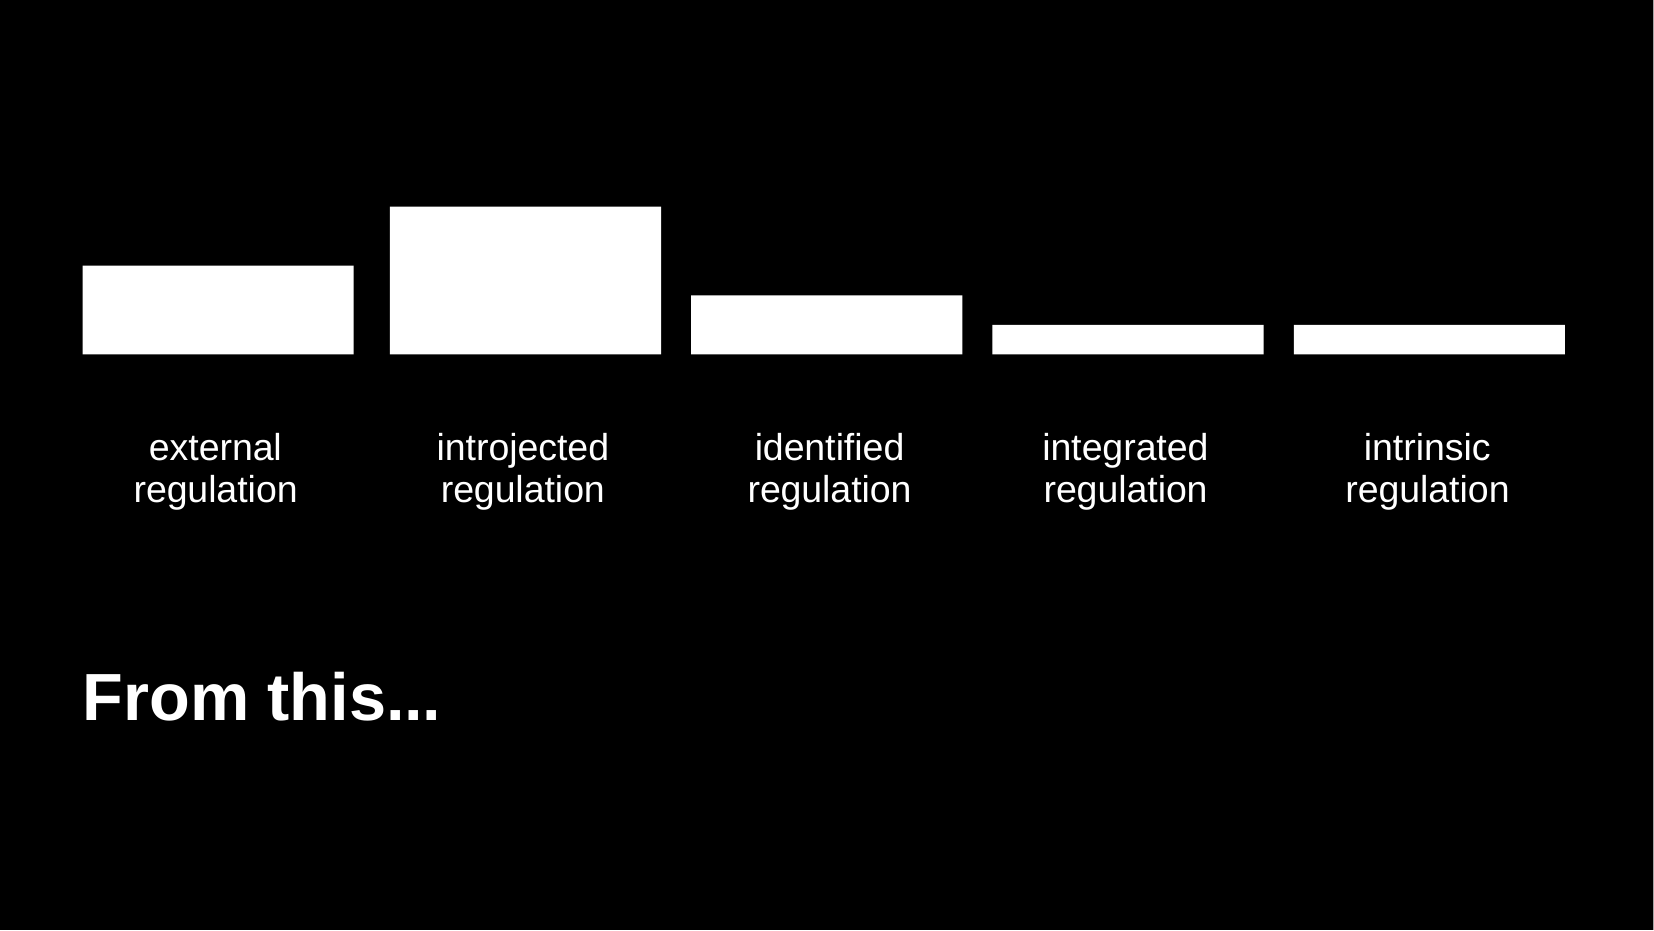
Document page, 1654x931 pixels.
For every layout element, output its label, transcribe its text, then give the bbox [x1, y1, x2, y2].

text_box [992, 324, 1264, 355]
list integrated regulation [992, 405, 1259, 532]
title From this... [82, 620, 1571, 776]
text_box [389, 206, 662, 355]
list identified regulation [696, 405, 963, 532]
list intrinsic regulation [1294, 405, 1561, 532]
list external regulation [82, 405, 349, 532]
text_box [1293, 324, 1565, 355]
text_box [82, 265, 354, 355]
text_box [691, 295, 963, 355]
list introjected regulation [390, 405, 656, 532]
